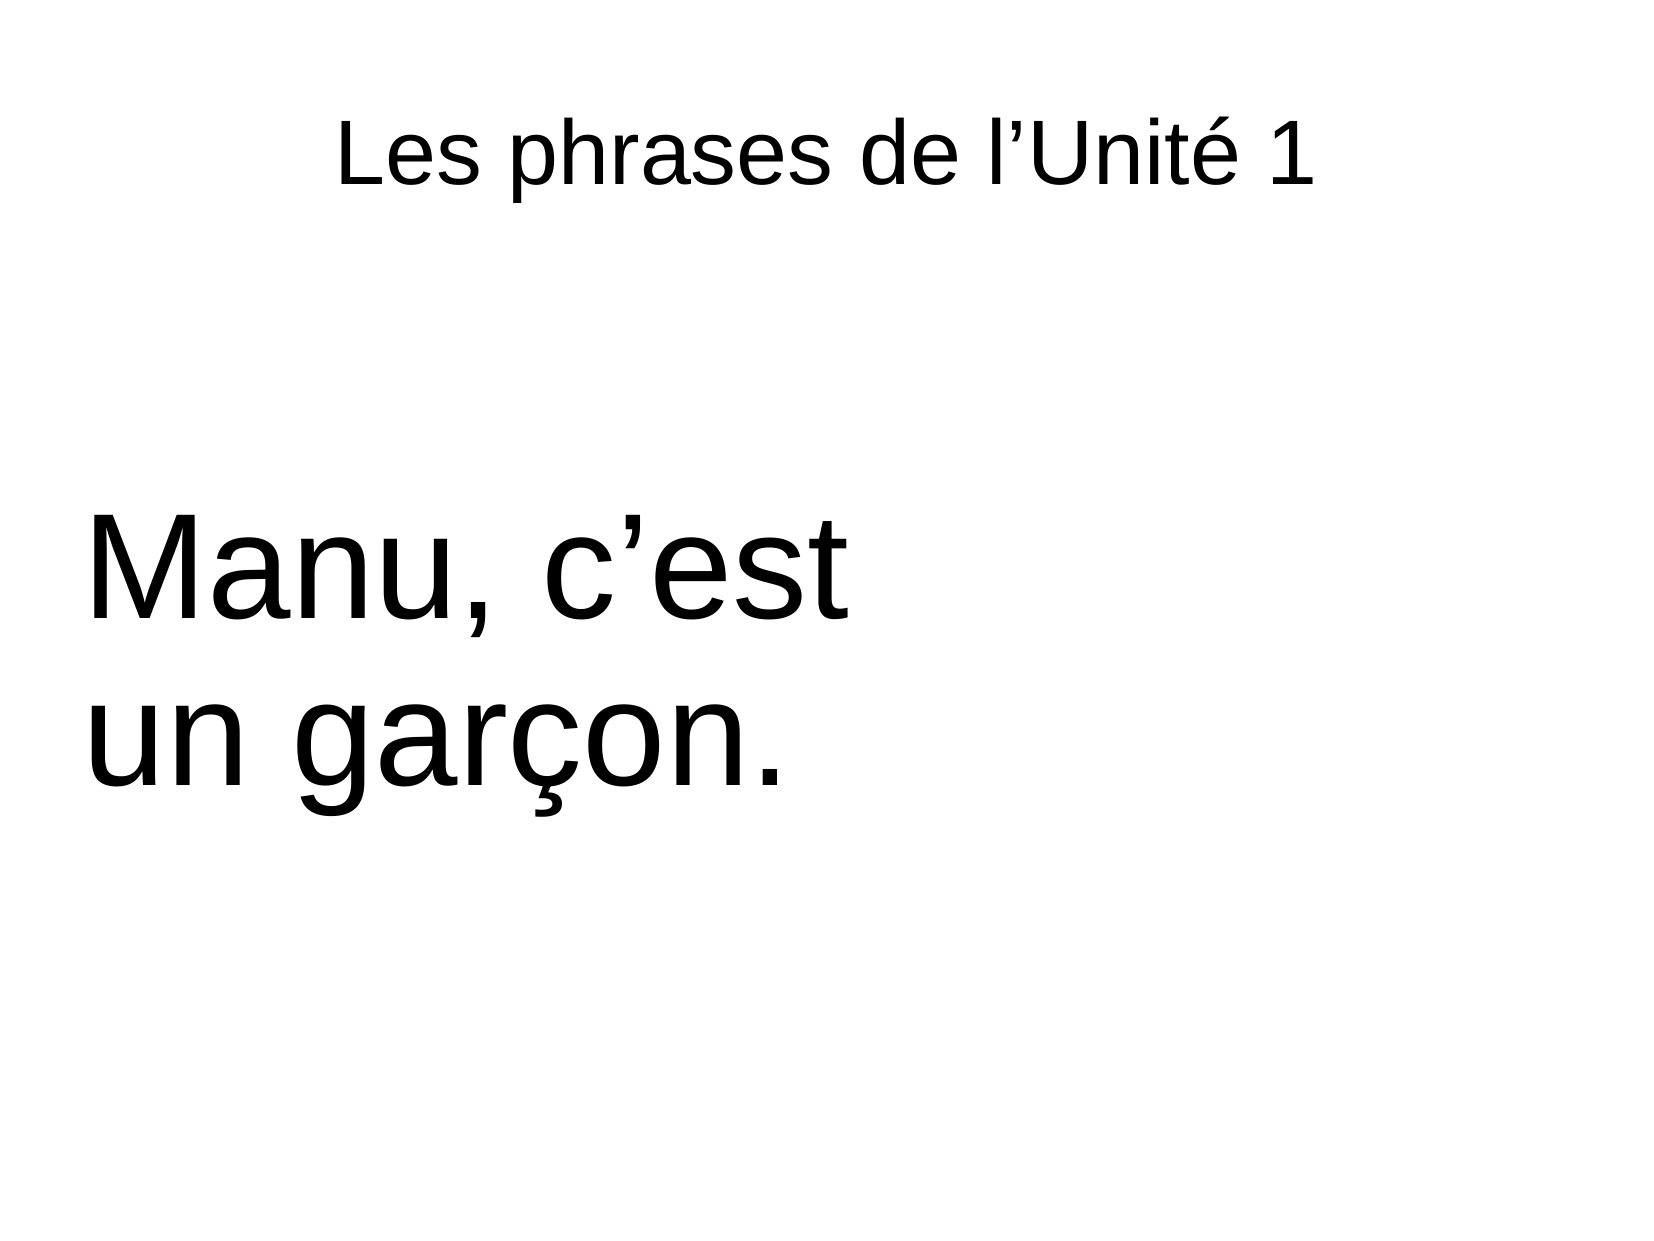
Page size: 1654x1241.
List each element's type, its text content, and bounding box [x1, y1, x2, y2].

subtitle Manu, c’est un garçon. [82, 290, 1571, 1010]
title Les phrases de l’Unité 1 [82, 49, 1571, 257]
